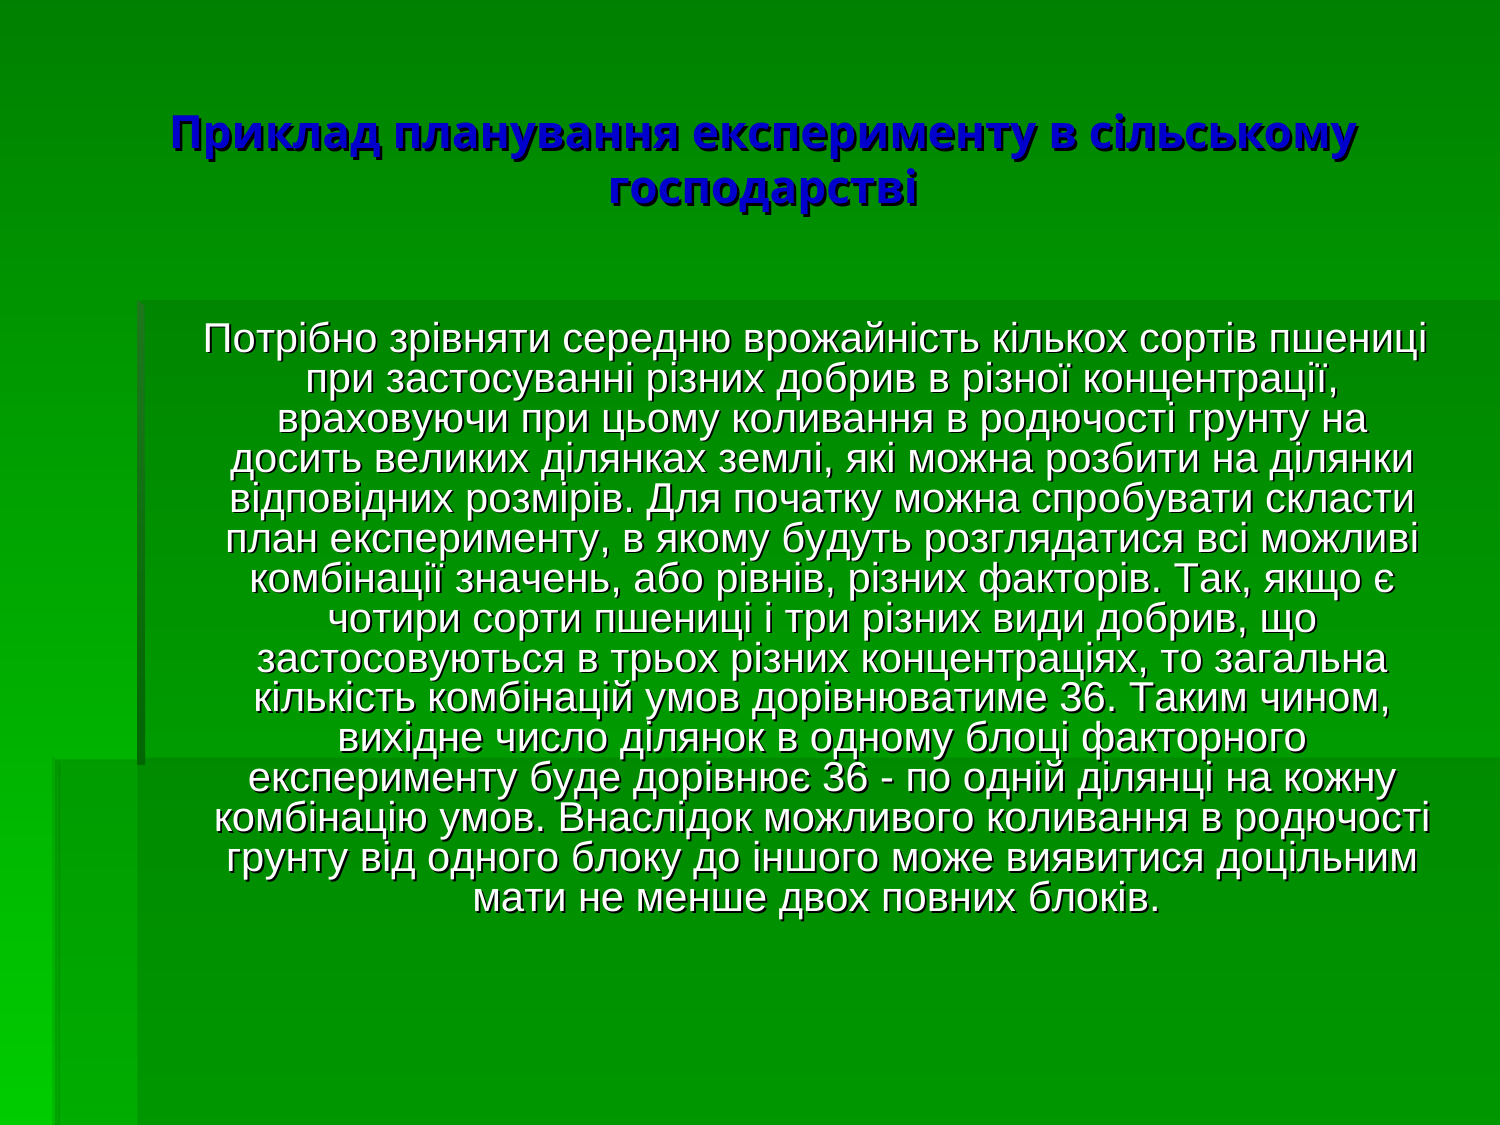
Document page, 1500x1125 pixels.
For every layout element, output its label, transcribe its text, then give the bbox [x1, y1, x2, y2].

list Потрібно зрівняти середню врожайність кількох сортів пшениці при застосуванні різних добрив в різної концентрації, враховуючи при цьому коливання в родючості грунту на досить великих ділянках землі, які можна розбити на ділянки відповідних розмірів. Для початку можна спробувати скласти план експерименту, в якому будуть розглядатися всі можливі комбінації значень, або рівнів, різних факторів. Так, якщо є чотири сорти пшениці і три різних види добрив, що застосовуються в трьох різних концентраціях, то загальна кількість комбінацій умов дорівнюватиме 36. Таким чином, вихідне число ділянок в одному блоці факторного експерименту буде дорівнює 36 - по одній ділянці на кожну комбінацію умов. Внаслідок можливого коливання в родючості грунту від одного блоку до іншого може виявитися доцільним мати не менше двох повних блоків. [137, 312, 1451, 1035]
title Приклад планування експерименту в сільському господарстві [75, 40, 1451, 276]
